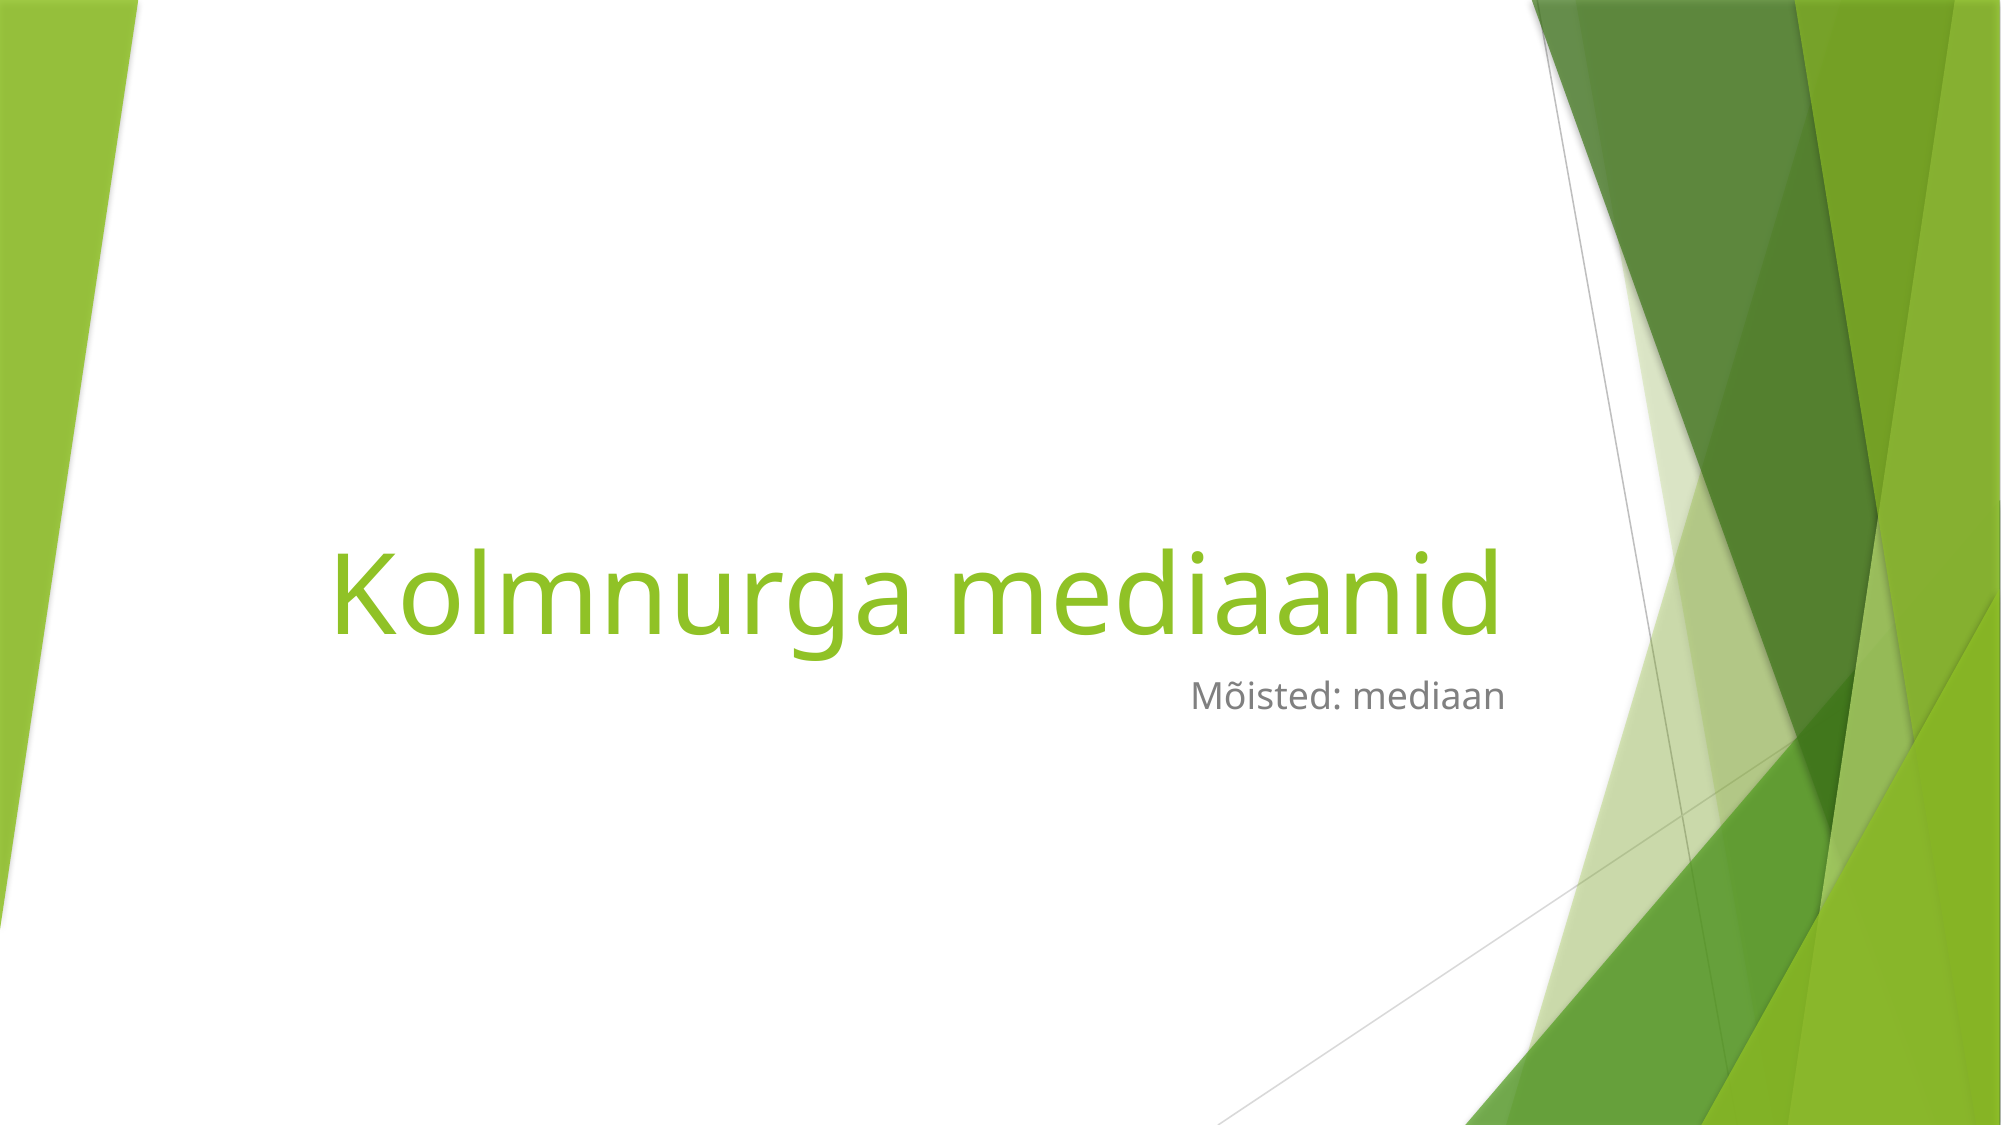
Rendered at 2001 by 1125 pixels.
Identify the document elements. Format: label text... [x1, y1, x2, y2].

subtitle Mõisted: mediaan [247, 664, 1522, 845]
title Kolmnurga mediaanid [247, 394, 1522, 664]
